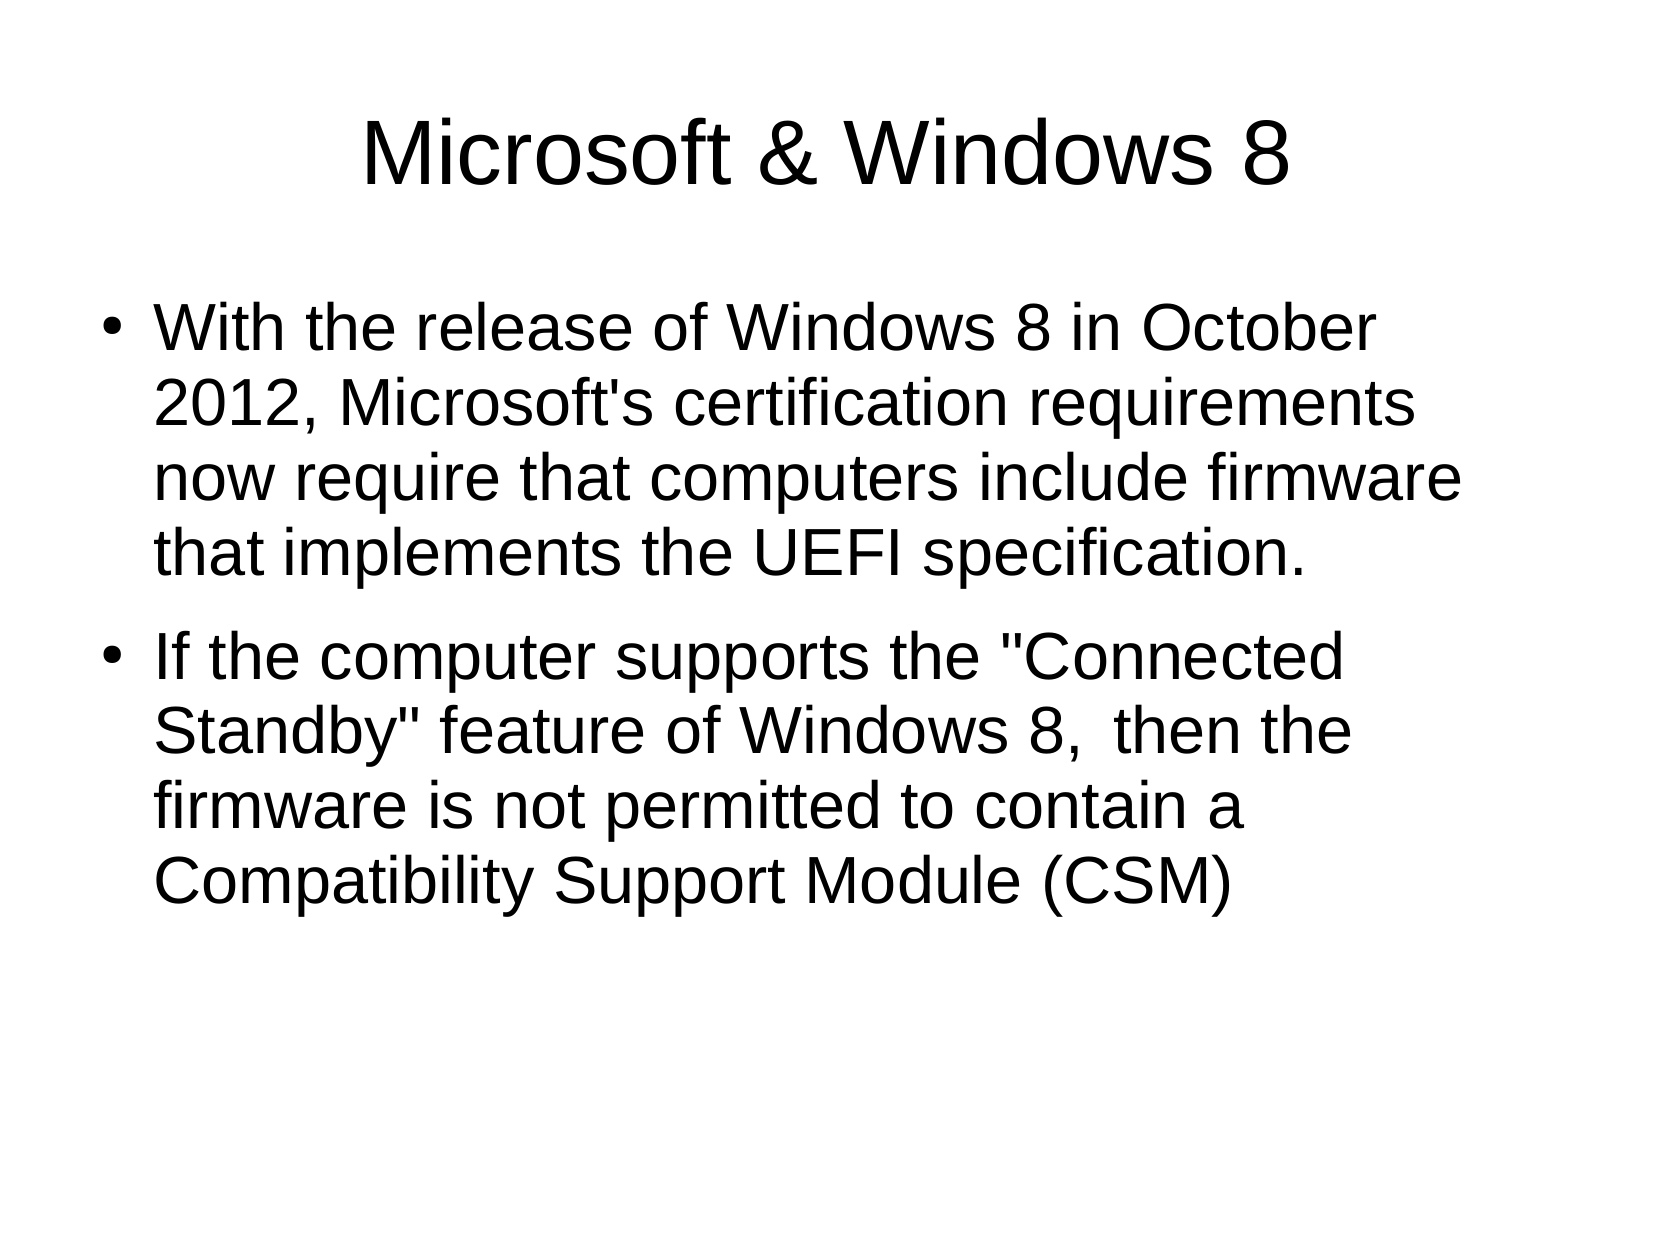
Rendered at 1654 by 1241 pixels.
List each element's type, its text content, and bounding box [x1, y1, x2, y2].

title Microsoft & Windows 8 [82, 49, 1571, 257]
list With the release of Windows 8 in October 2012, Microsoft's certification requirements now require that computers include firmware that implements the UEFI specification. If the computer supports the "Connected Standby" feature of Windows 8, then the firmware is not permitted to contain a Compatibility Support Module (CSM) [82, 290, 1538, 1010]
